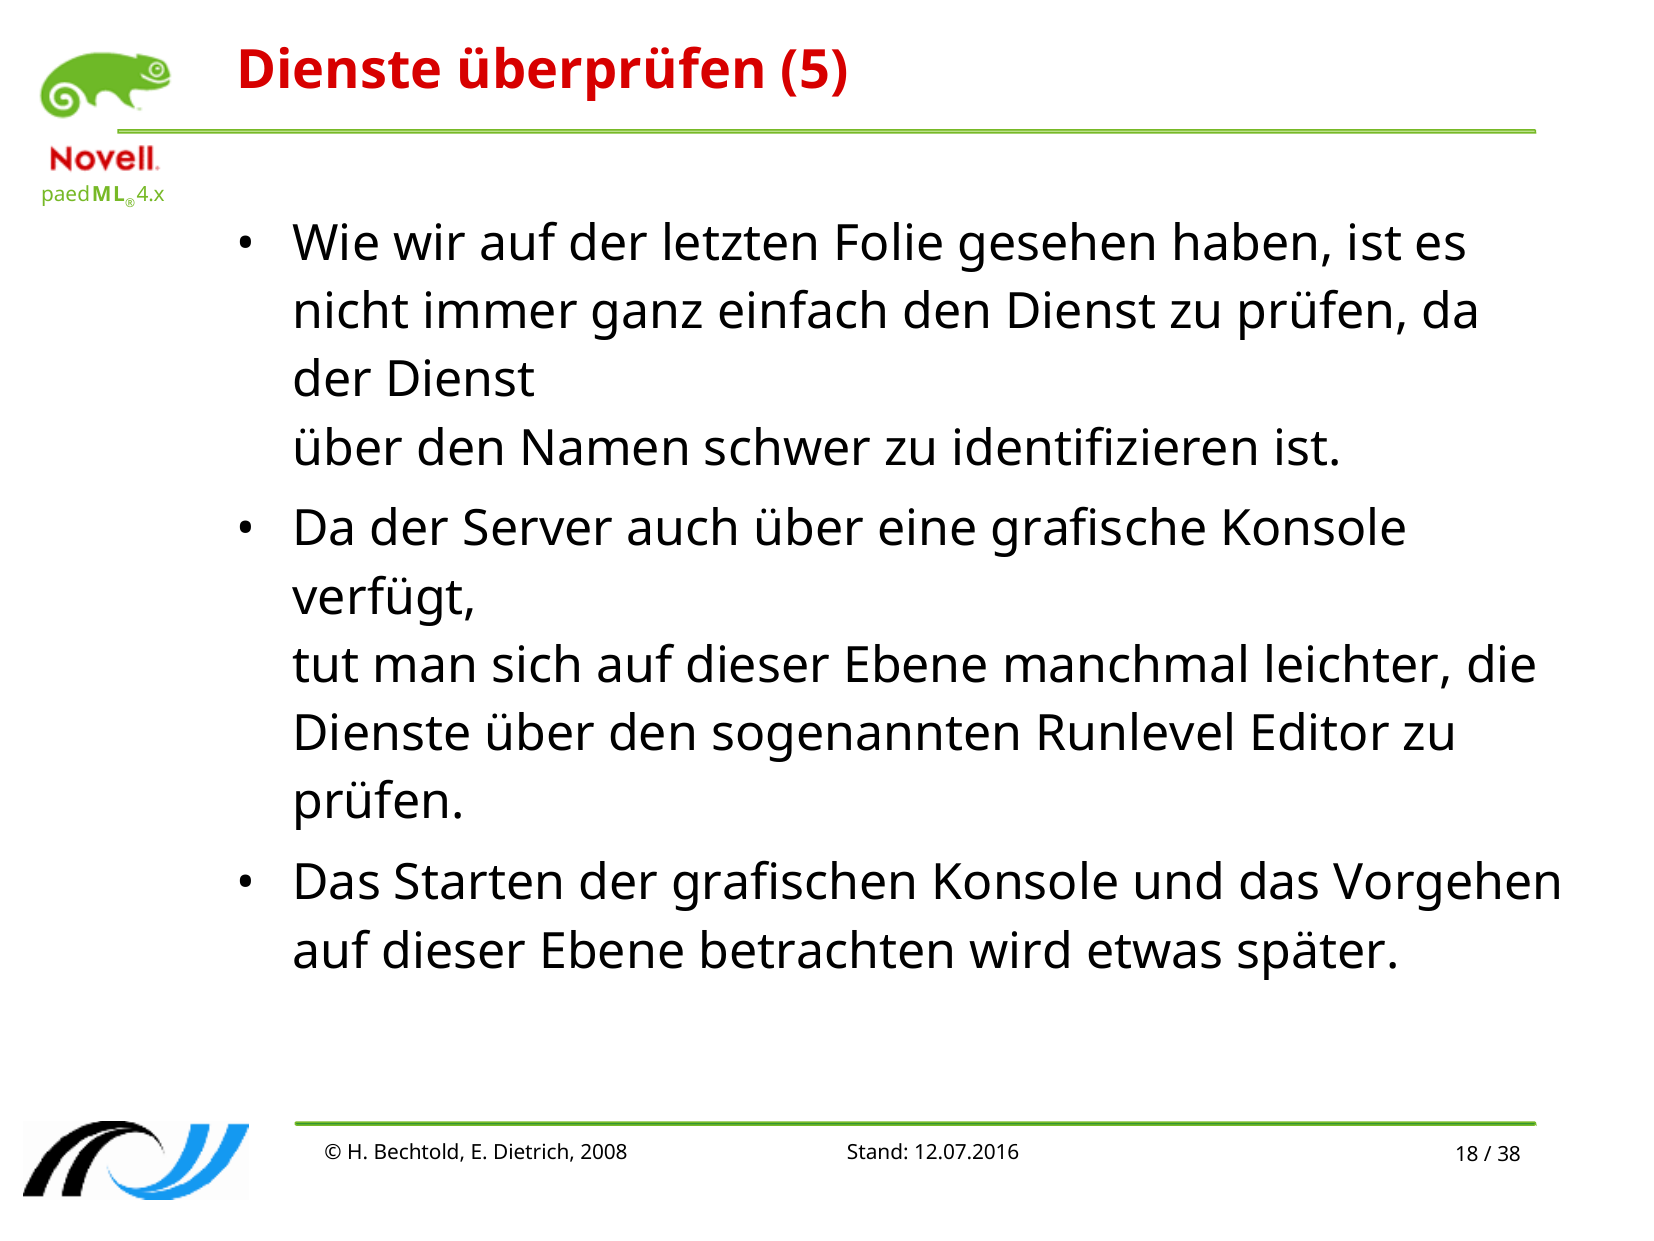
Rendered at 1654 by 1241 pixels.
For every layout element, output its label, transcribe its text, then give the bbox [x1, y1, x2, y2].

title Dienste überprüfen (5) [236, 17, 1536, 119]
picture [23, 1121, 249, 1200]
picture [26, 35, 184, 193]
list Wie wir auf der letzten Folie gesehen haben, ist es nicht immer ganz einfach den Dienst zu prüfen, da der Dienst über den Namen schwer zu identifizieren ist. Da der Server auch über eine grafische Konsole verfügt, tut man sich auf dieser Ebene manchmal leichter, die Dienste über den sogenannten Runlevel Editor zu prüfen. Das Starten der grafischen Konsole und das Vorgehen auf dieser Ebene betrachten wird etwas später. [236, 206, 1565, 739]
